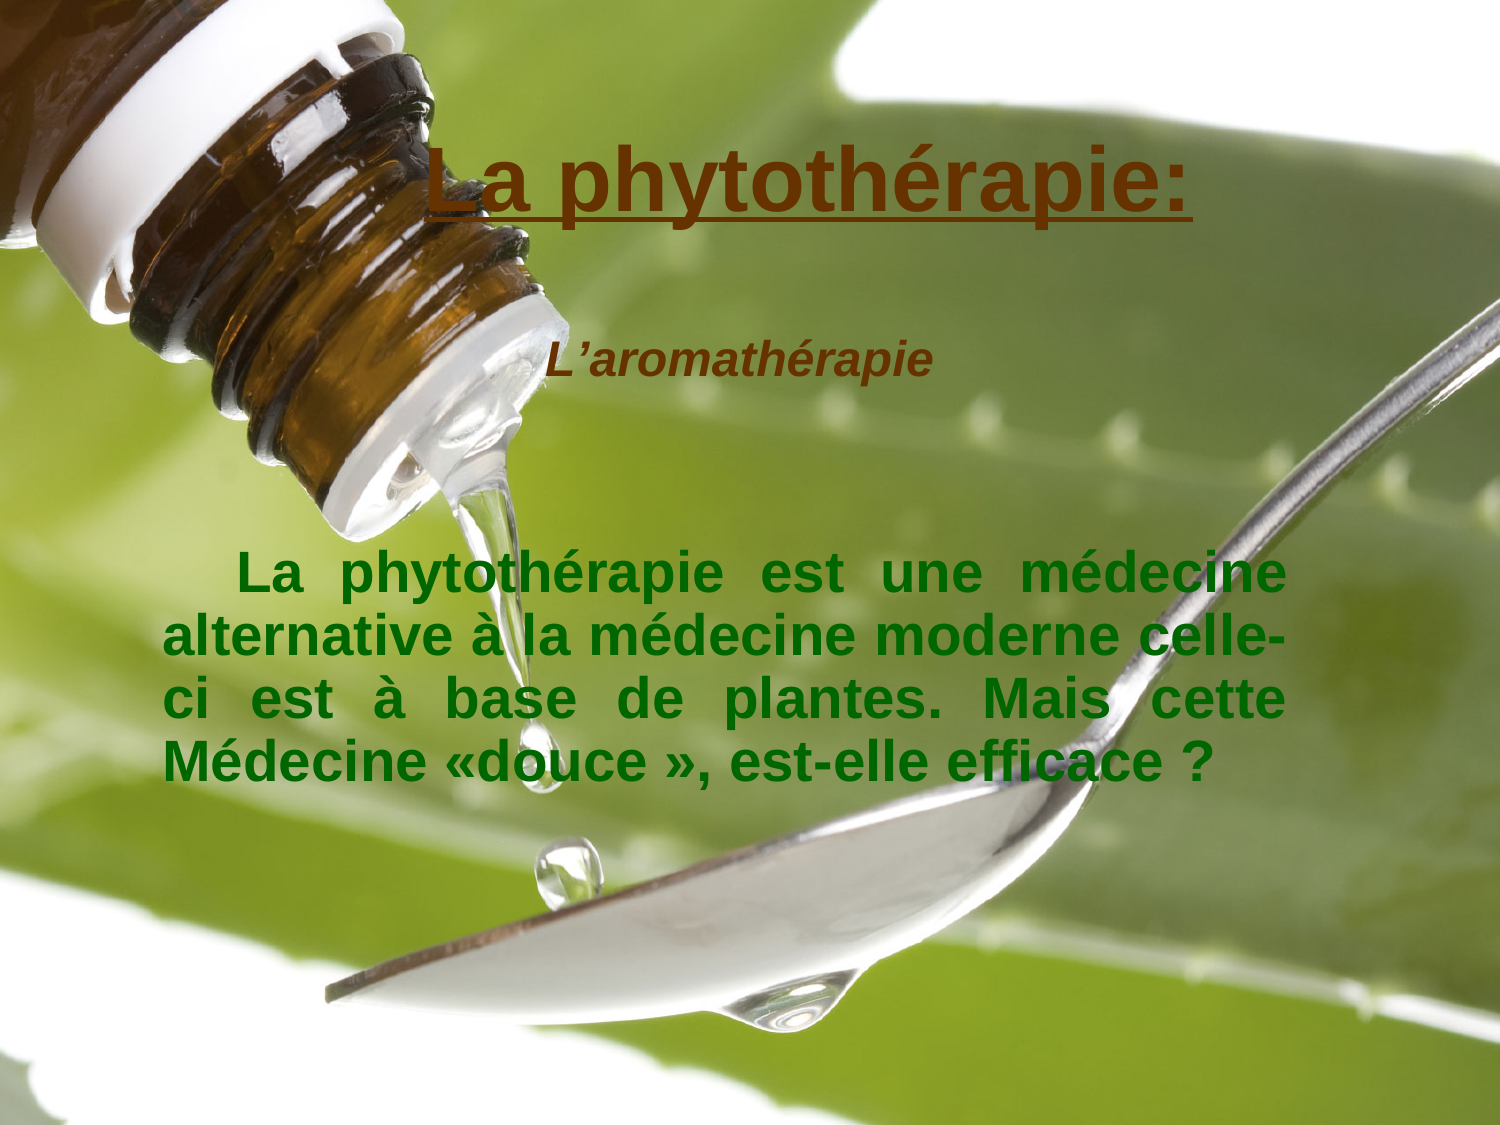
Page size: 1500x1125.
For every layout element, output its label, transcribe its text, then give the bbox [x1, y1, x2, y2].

text_box L’aromathérapie La phytothérapie est une médecine alternative à la médecine moderne celle-ci est à base de plantes. Mais cette Médecine «douce », est-elle efficace ? [147, 326, 1304, 1106]
text_box La phytothérapie: [171, 54, 1447, 296]
picture [0, 0, 1500, 1125]
